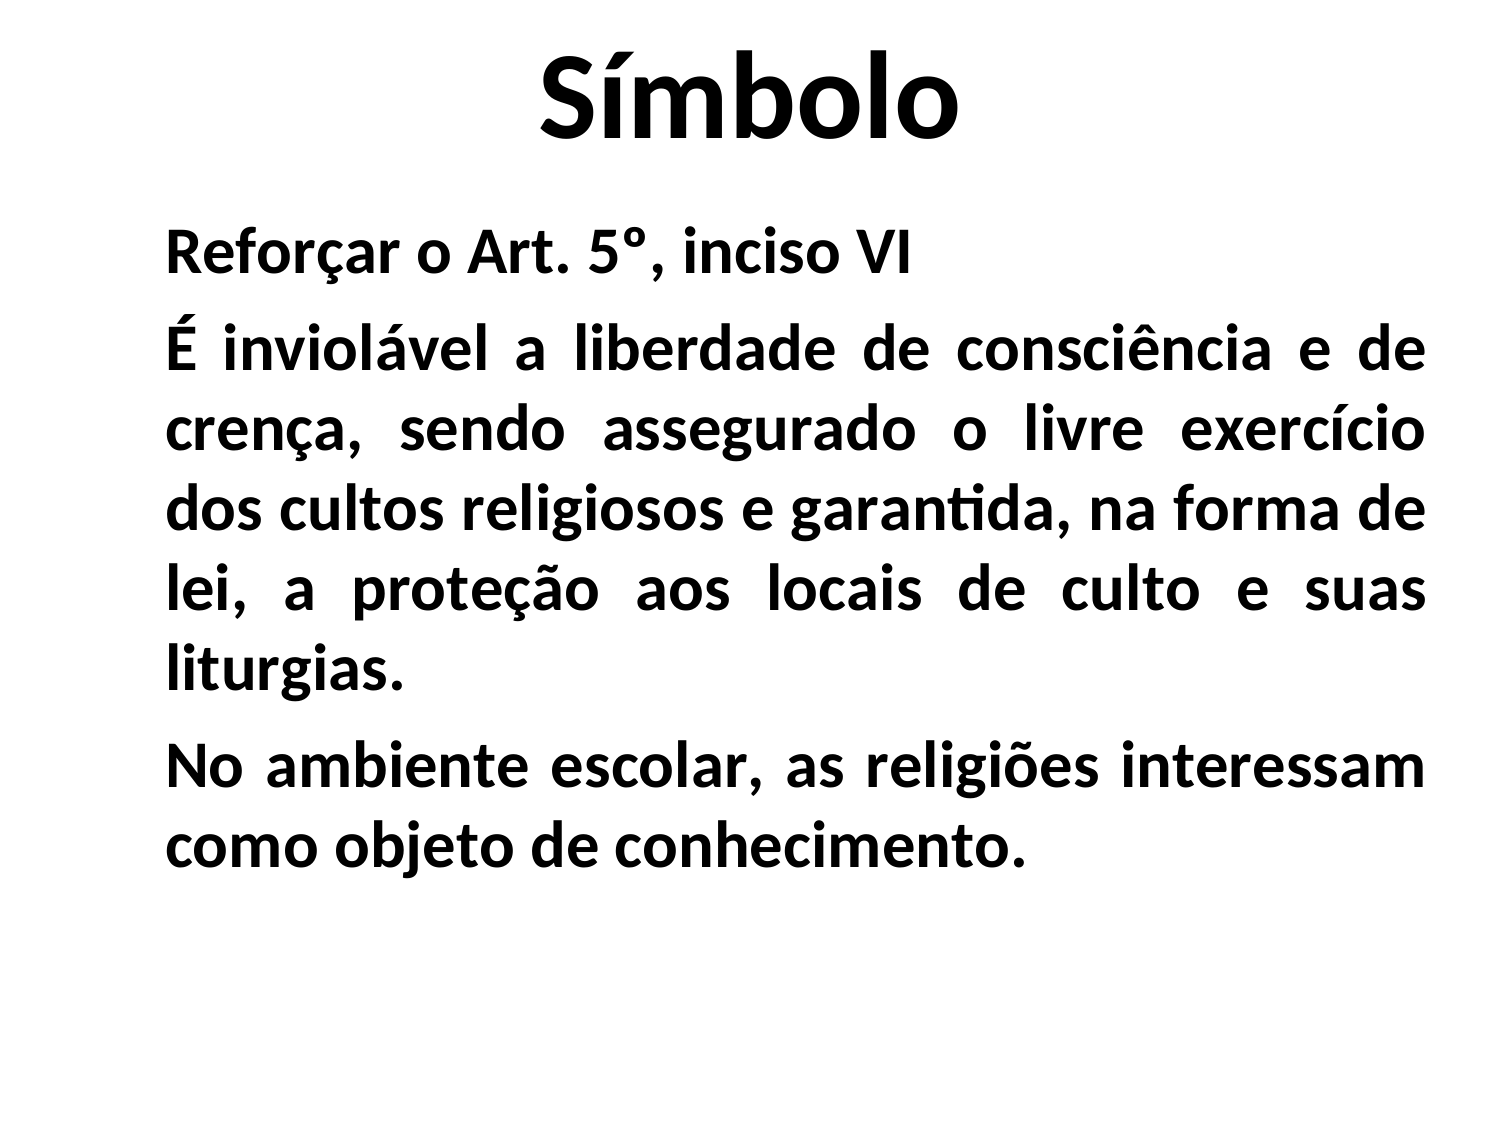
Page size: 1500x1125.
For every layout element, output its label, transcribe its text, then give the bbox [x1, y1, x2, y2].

title Símbolo [75, 6, 1426, 272]
list Reforçar o Art. 5º, inciso VI É inviolável a liberdade de consciência e de crença, sendo assegurado o livre exercício dos cultos religiosos e garantida, na forma de lei, a proteção aos locais de culto e suas liturgias. No ambiente escolar, as religiões interessam como objeto de conhecimento. [93, 199, 1444, 994]
